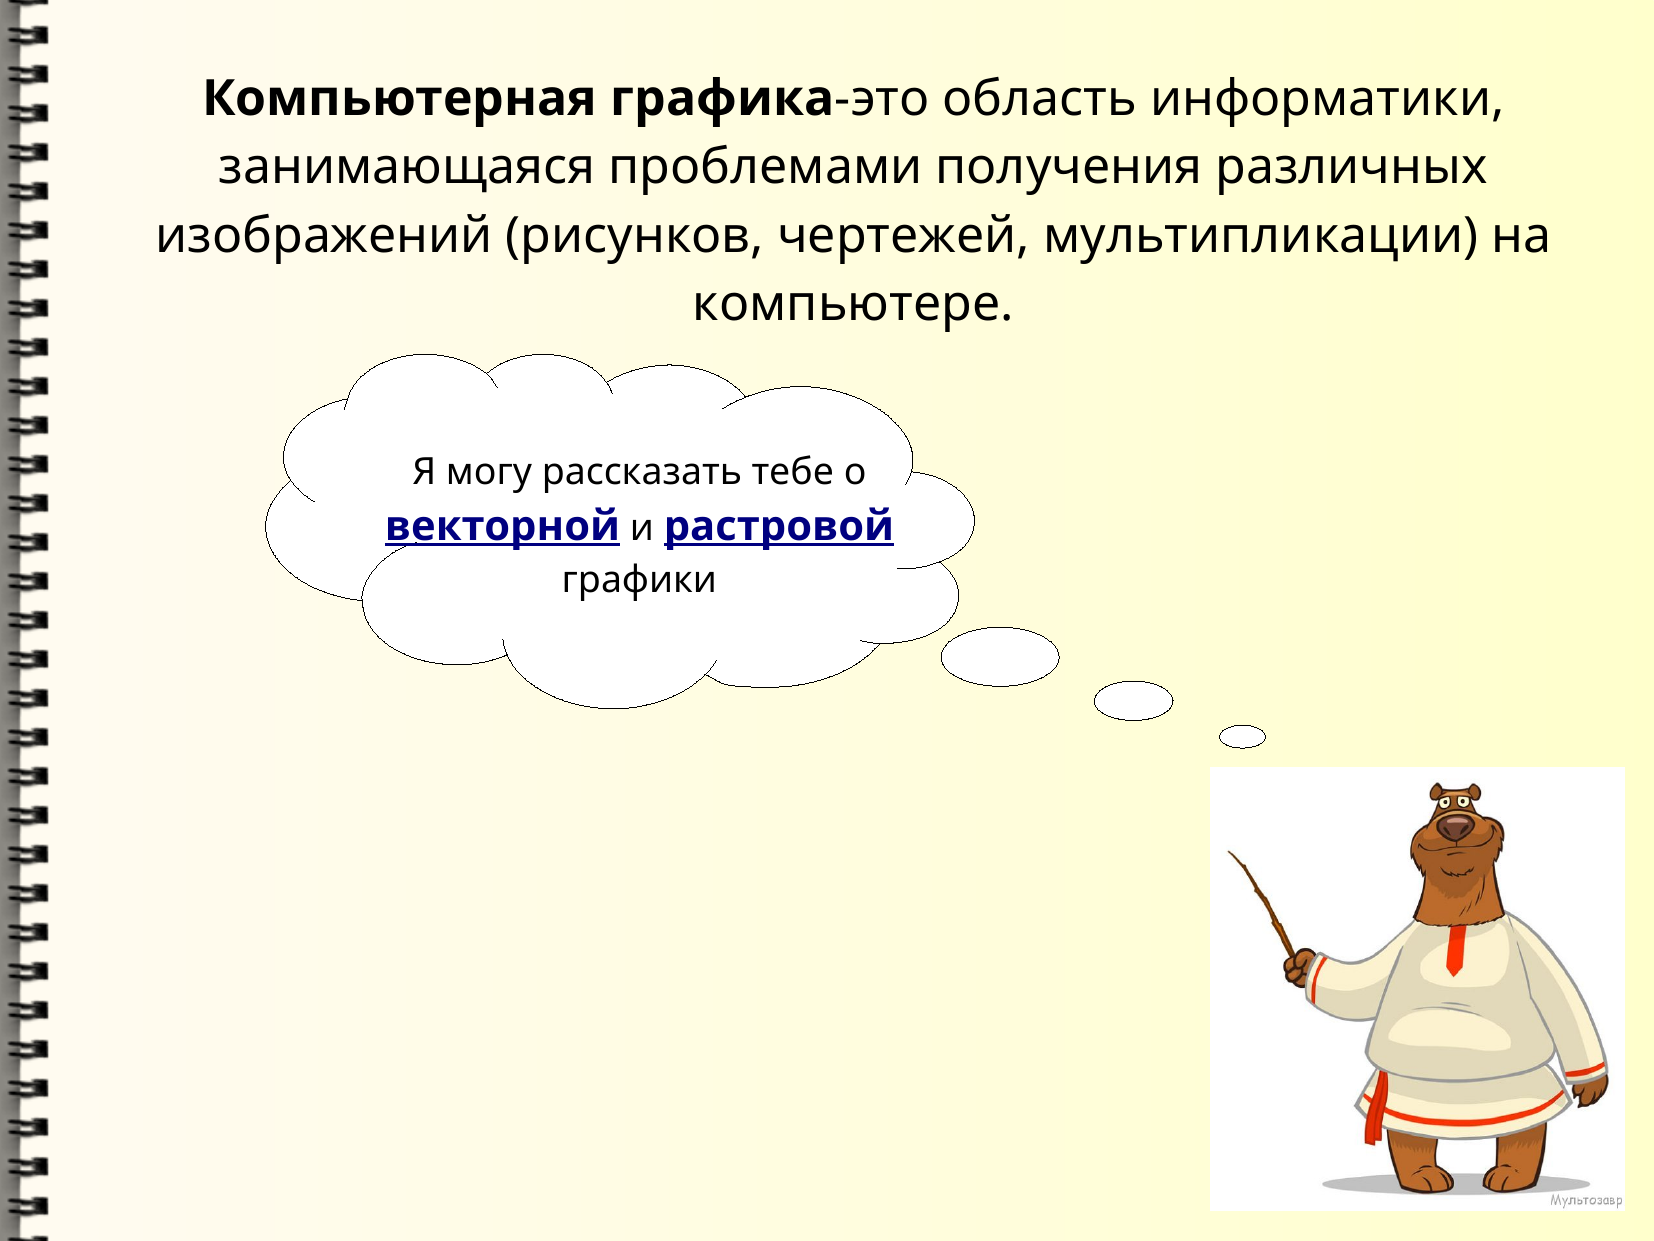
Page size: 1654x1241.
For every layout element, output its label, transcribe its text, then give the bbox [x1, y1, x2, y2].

text_box Я могу рассказать тебе о векторной и растровой графики [1094, 681, 1174, 721]
text_box Я могу рассказать тебе о векторной и растровой графики [941, 627, 1060, 687]
title Компьютерная графика-это область информатики, занимающаяся проблемами получения различных изображений (рисунков, чертежей, мультипликации) на компьютере. [147, 59, 1560, 339]
text_box Я могу рассказать тебе о векторной и растровой графики [265, 354, 975, 709]
picture [0, 0, 1654, 1241]
picture [1210, 767, 1625, 1211]
text_box Я могу рассказать тебе о векторной и растровой графики [1219, 725, 1266, 749]
